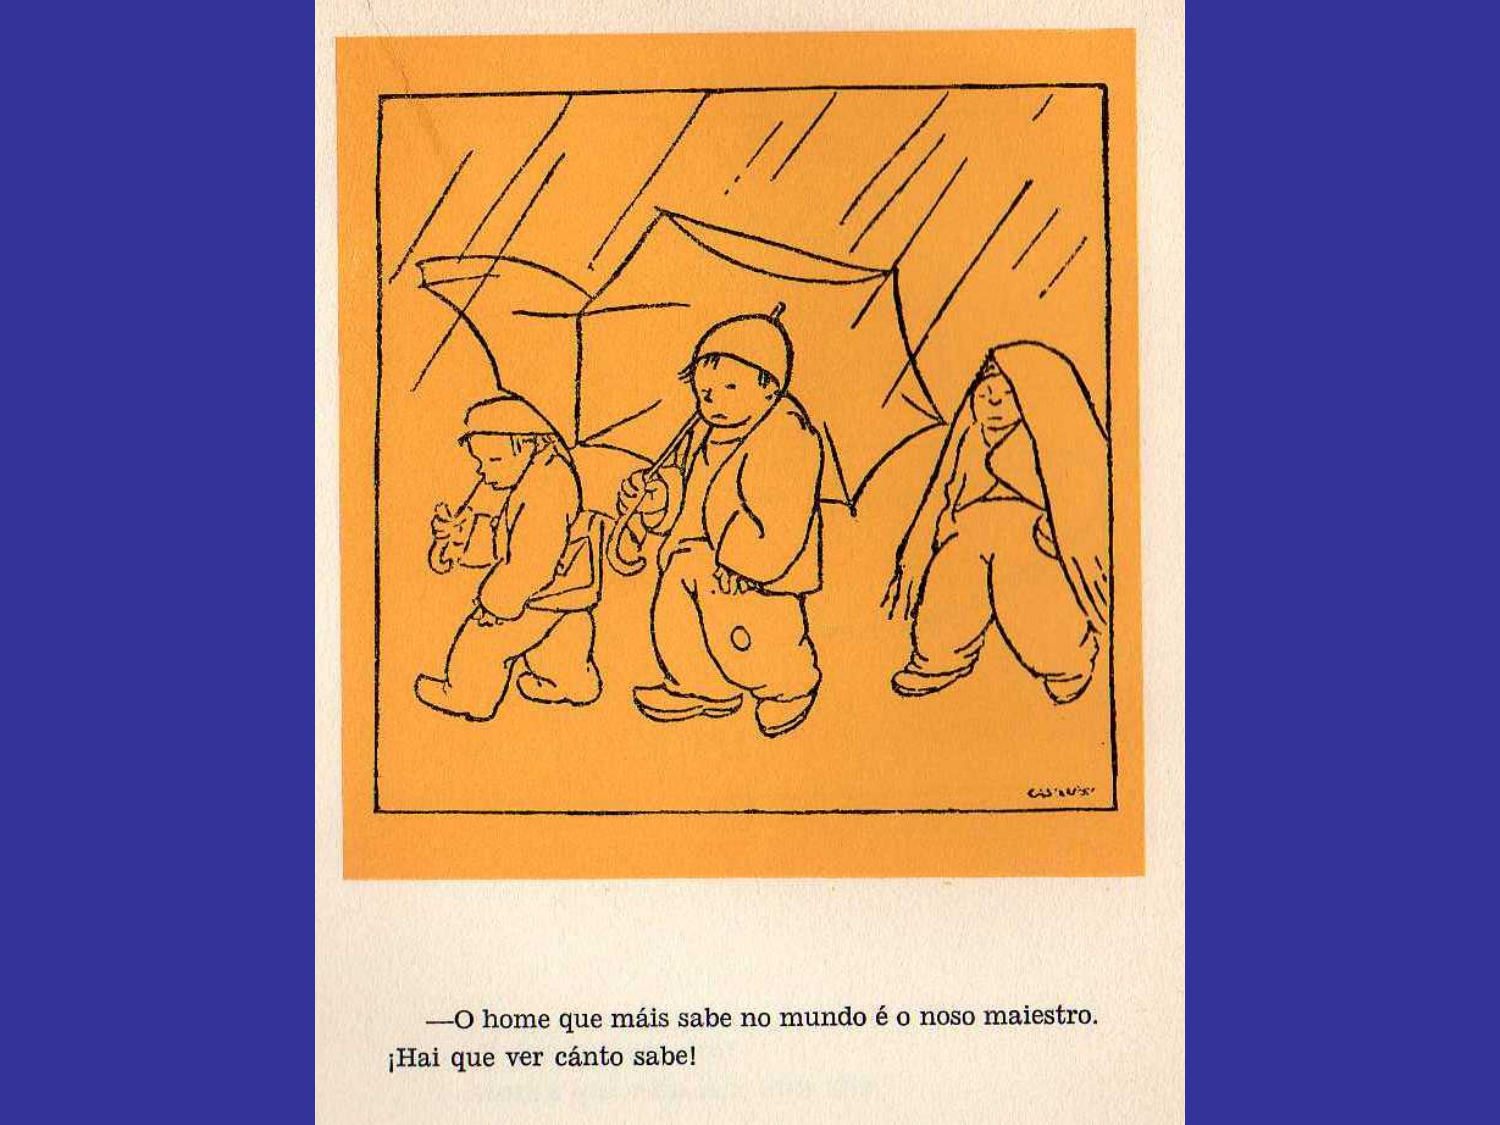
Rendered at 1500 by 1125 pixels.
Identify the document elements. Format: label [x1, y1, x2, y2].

picture [315, 0, 1185, 1125]
